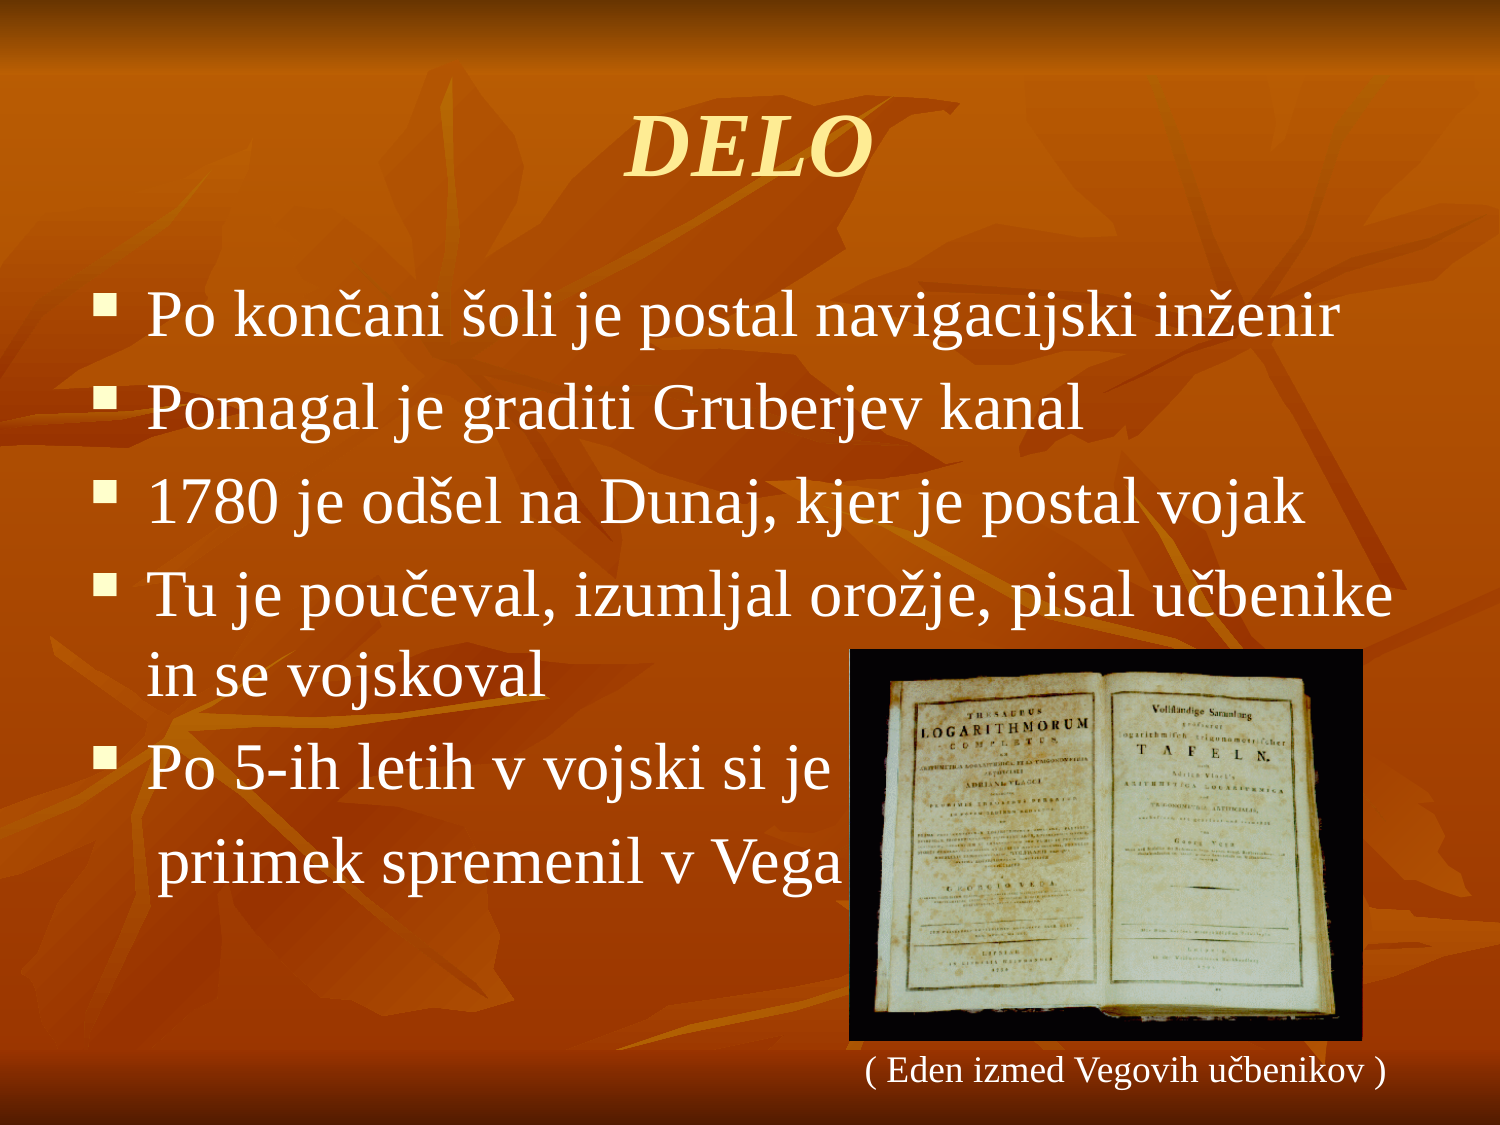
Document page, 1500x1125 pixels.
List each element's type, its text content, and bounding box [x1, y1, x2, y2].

picture [849, 649, 1363, 1037]
text_box ( Eden izmed Vegovih učbenikov ) [849, 1037, 1450, 1098]
title DELO [75, 45, 1425, 234]
list Po končani šoli je postal navigacijski inženir Pomagal je graditi Gruberjev kanal 1780 je odšel na Dunaj, kjer je postal vojak Tu je poučeval, izumljal orožje, pisal učbenike in se vojskoval Po 5-ih letih v vojski si je priimek spremenil v Vega [75, 262, 1425, 1006]
subtitle [1425, 806, 1500, 810]
